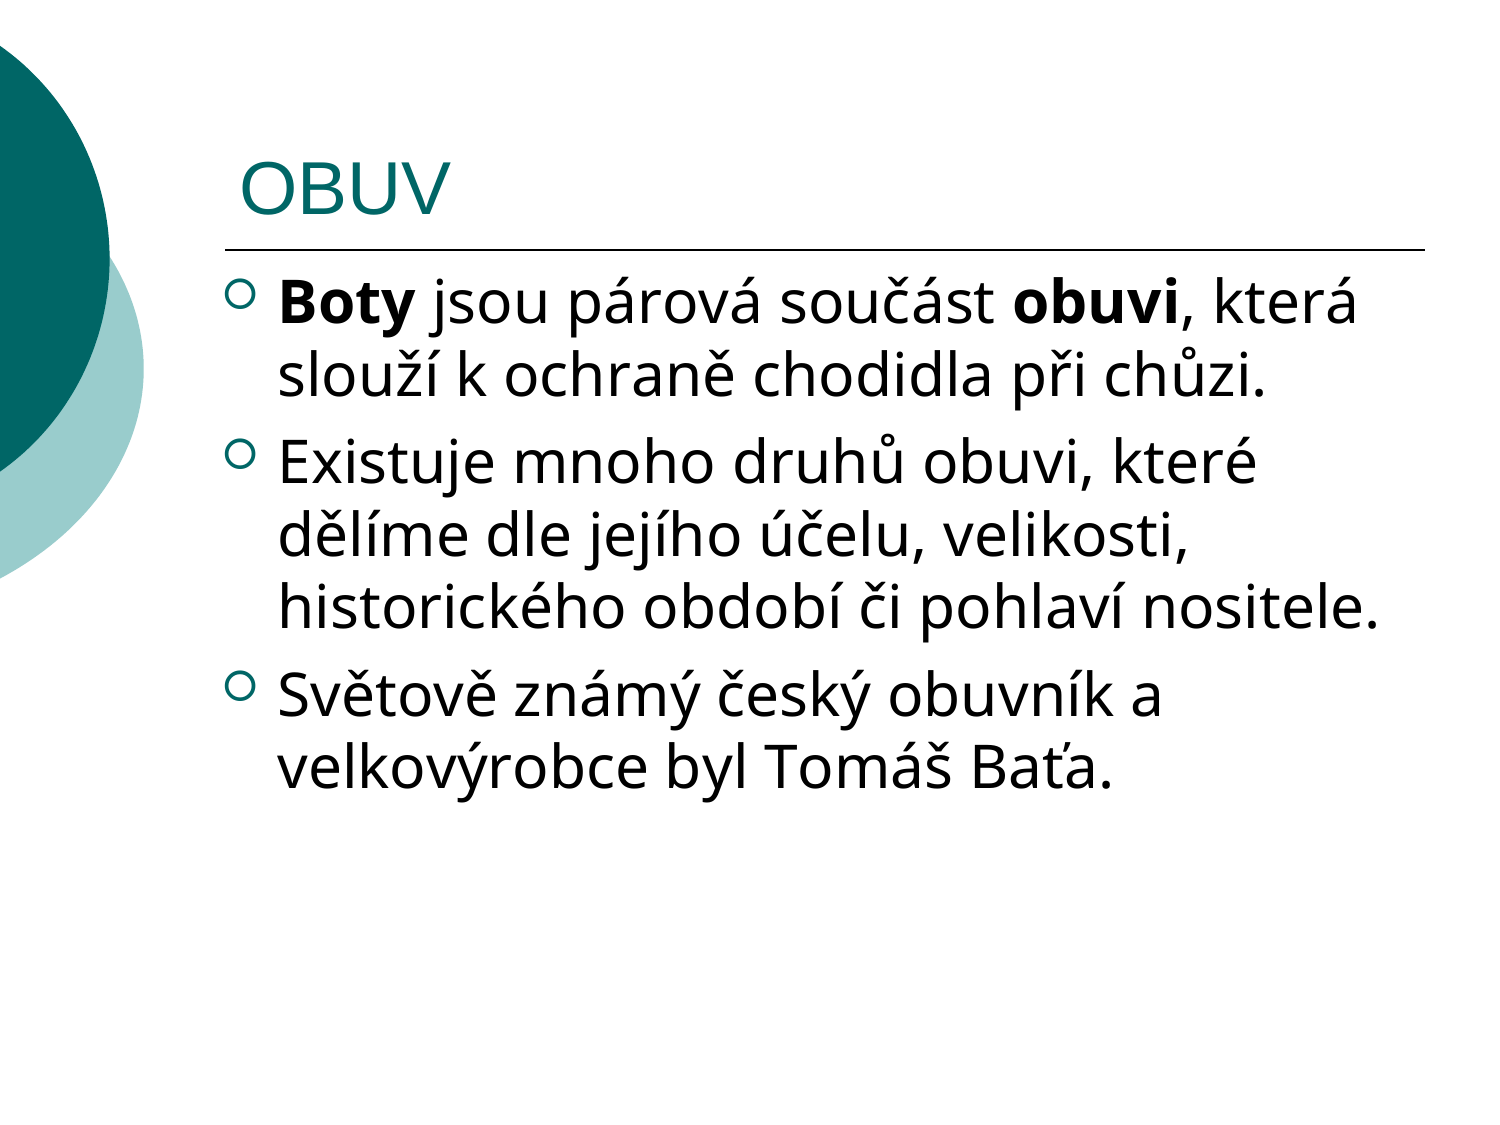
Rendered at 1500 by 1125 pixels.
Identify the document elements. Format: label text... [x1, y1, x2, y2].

title OBUV [224, 49, 1425, 237]
list Boty jsou párová součást obuvi, která slouží k ochraně chodidla při chůzi. Existuje mnoho druhů obuvi, které dělíme dle jejího účelu, velikosti, historického období či pohlaví nositele. Světově známý český obuvník a velkovýrobce byl Tomáš Baťa. [206, 255, 1407, 1061]
